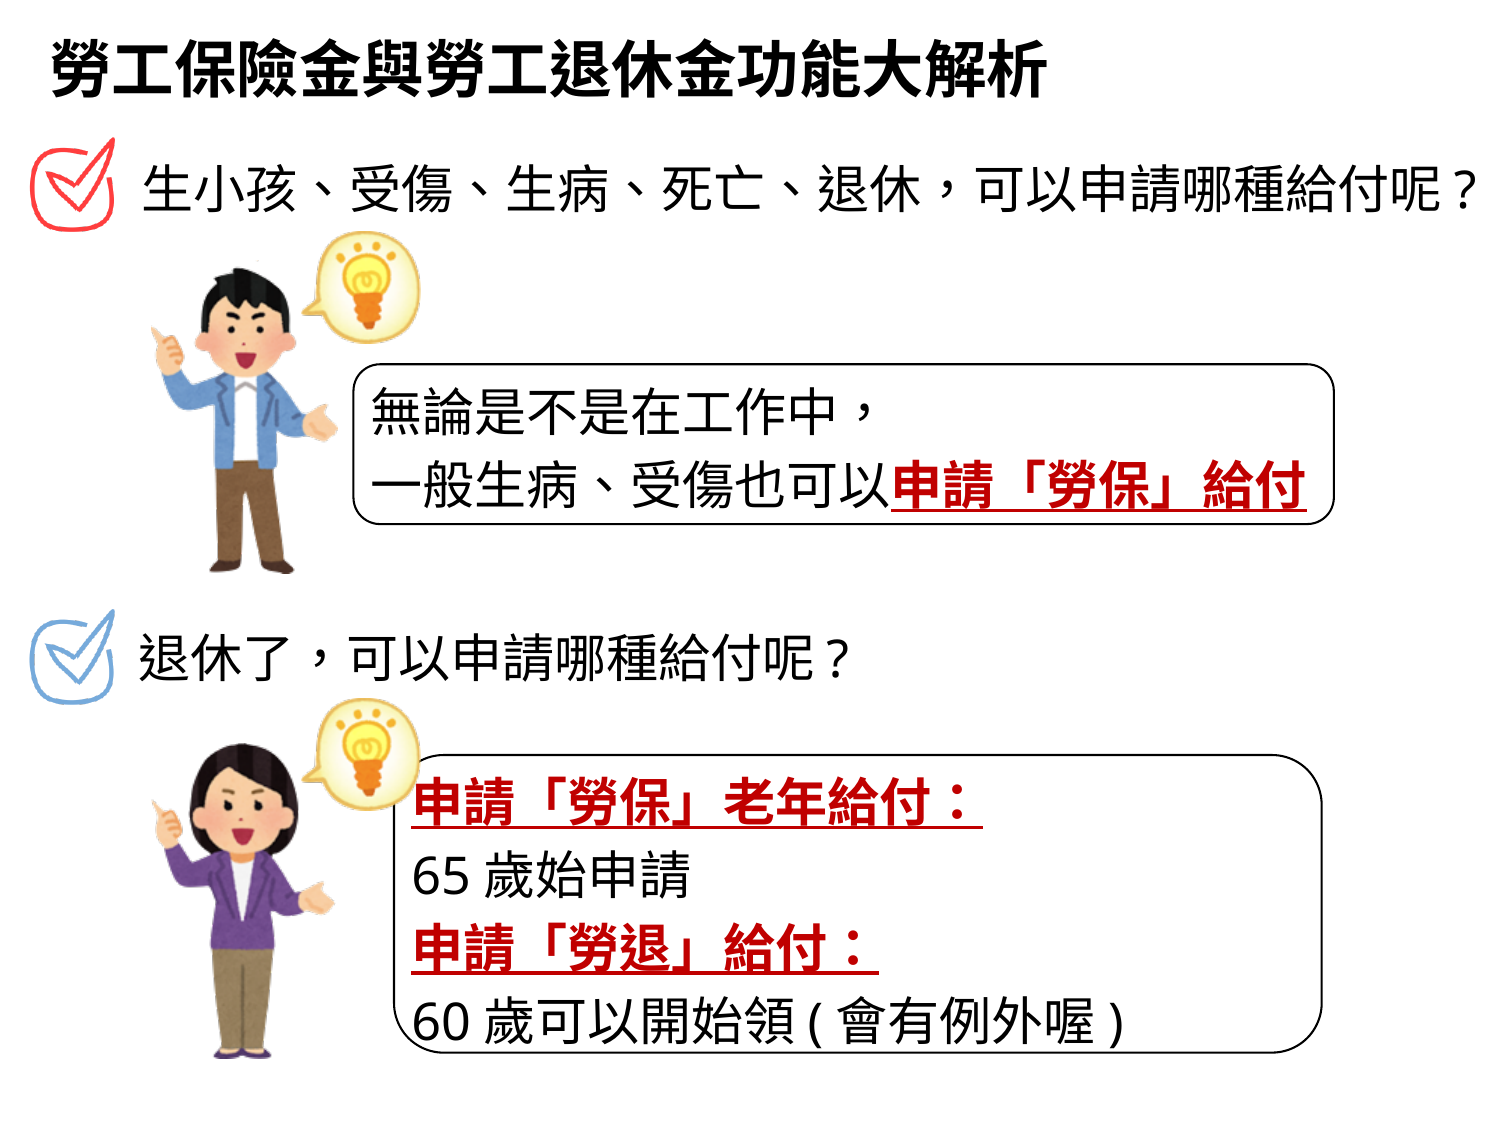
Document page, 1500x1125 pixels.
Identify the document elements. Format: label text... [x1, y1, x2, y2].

picture [151, 698, 421, 1059]
text_box 無論是不是在工作中， 一般生病、受傷也可以申請「勞保」給付 [356, 361, 1348, 523]
text_box 退休了，可以申請哪種給付呢? [123, 617, 864, 696]
picture [151, 231, 421, 574]
text_box 無論是不是在工作中， 一般生病、受傷也可以申請「勞保」給付 [356, 366, 1332, 523]
text_box 生小孩、受傷、生病、死亡、退休，可以申請哪種給付呢? [126, 148, 1492, 227]
text_box 申請「勞保」老年給付： 65歲始申請 申請「勞退」給付： 60歲可以開始領(會有例外喔) [396, 757, 1320, 1051]
text_box 勞工保險金與勞工退休金功能大解析 [34, 22, 1065, 113]
picture [29, 609, 115, 705]
picture [29, 137, 115, 232]
text_box 申請「勞保」老年給付： 65歲始申請 申請「勞退」給付： 60歲可以開始領(會有例外喔) [396, 751, 1335, 1125]
